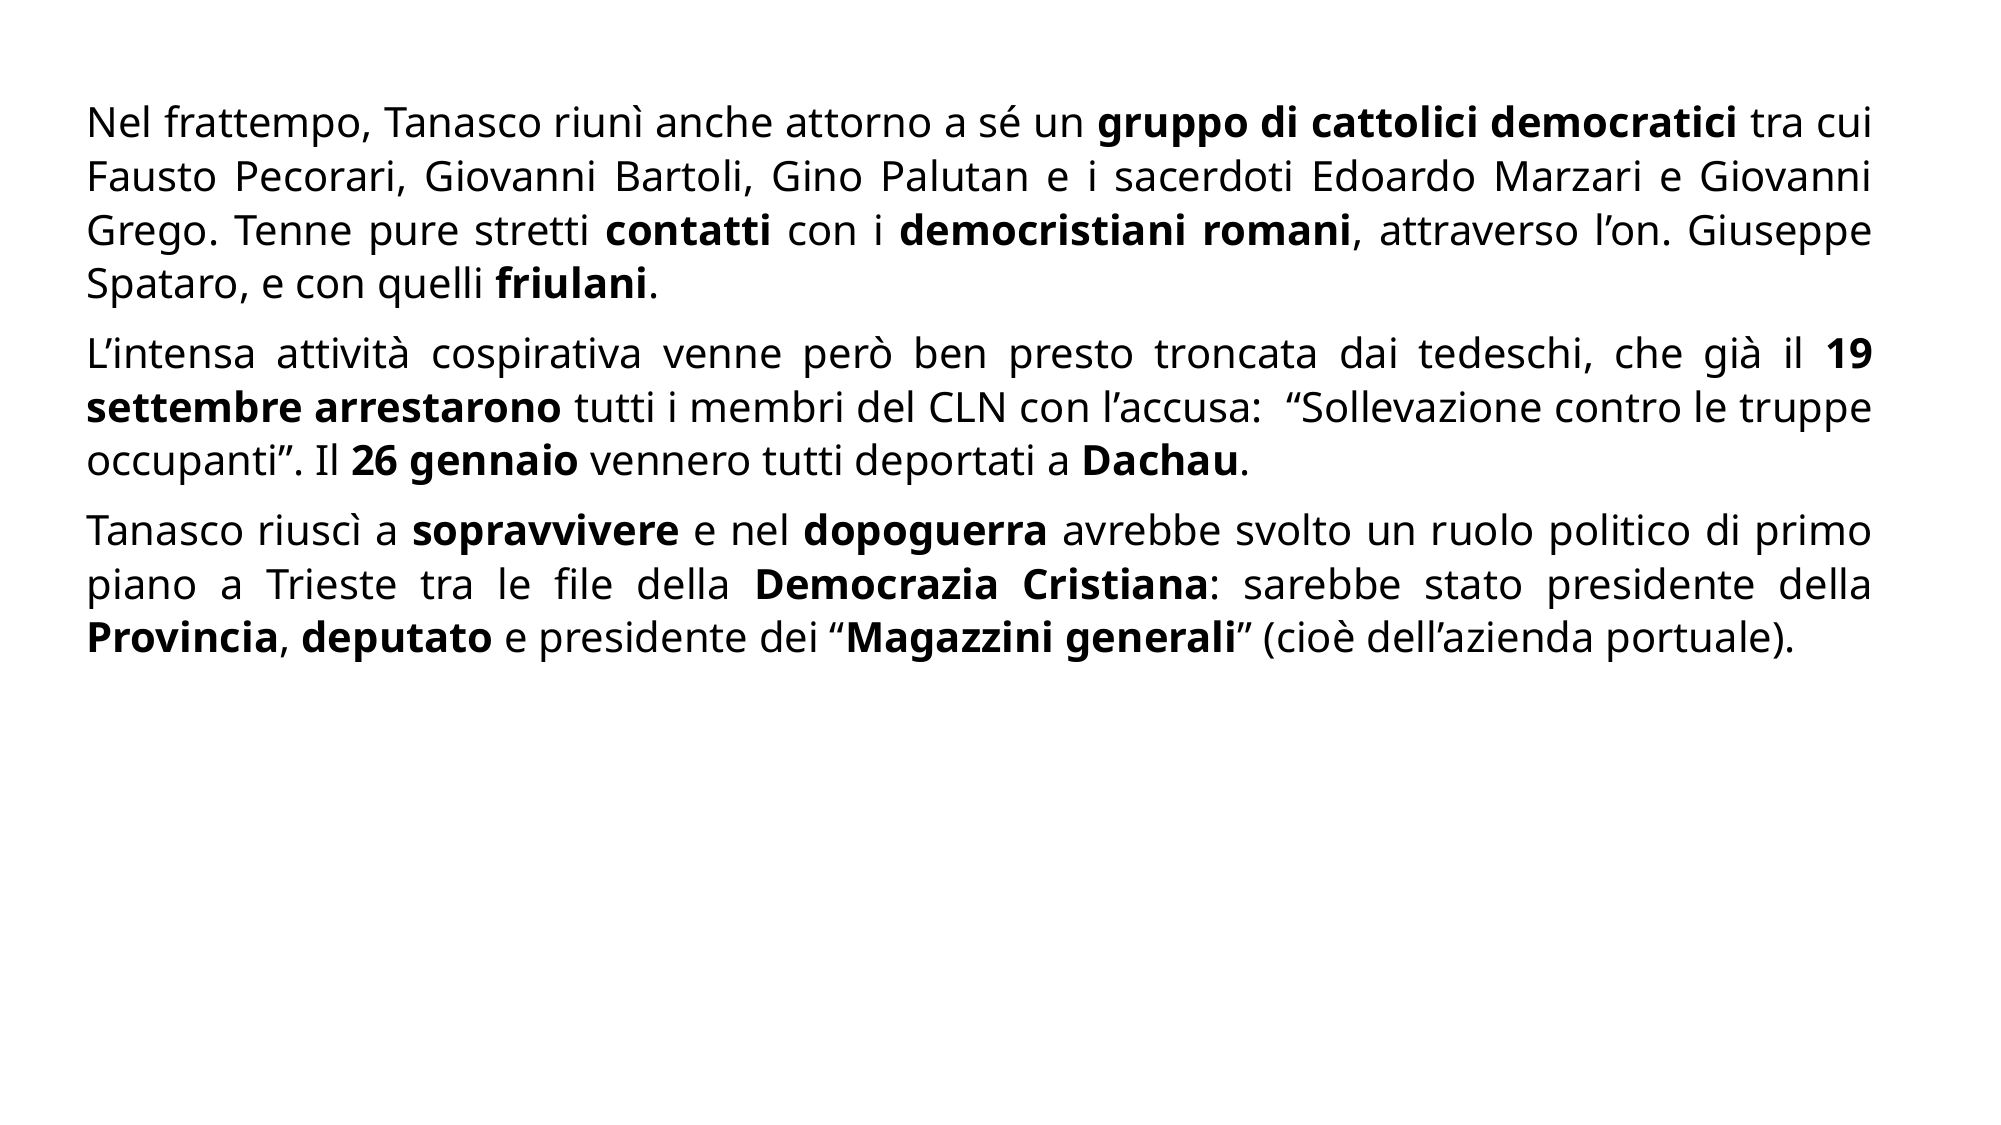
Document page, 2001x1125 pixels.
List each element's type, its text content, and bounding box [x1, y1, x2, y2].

text_box Nel frattempo, Tanasco riunì anche attorno a sé un gruppo di cattolici democratici tra cui Fausto Pecorari, Giovanni Bartoli, Gino Palutan e i sacerdoti Edoardo Marzari e Giovanni Grego. Tenne pure stretti contatti con i democristiani romani, attraverso l’on. Giuseppe Spataro, e con quelli friulani. L’intensa attività cospirativa venne però ben presto troncata dai tedeschi, che già il 19 settembre arrestarono tutti i membri del CLN con l’accusa: “Sollevazione contro le truppe occupanti”. Il 26 gennaio vennero tutti deportati a Dachau. Tanasco riuscì a sopravvivere e nel dopoguerra avrebbe svolto un ruolo politico di primo piano a Trieste tra le file della Democrazia Cristiana: sarebbe stato presidente della Provincia, deputato e presidente dei “Magazzini generali” (cioè dell’azienda portuale). [71, 85, 1946, 670]
